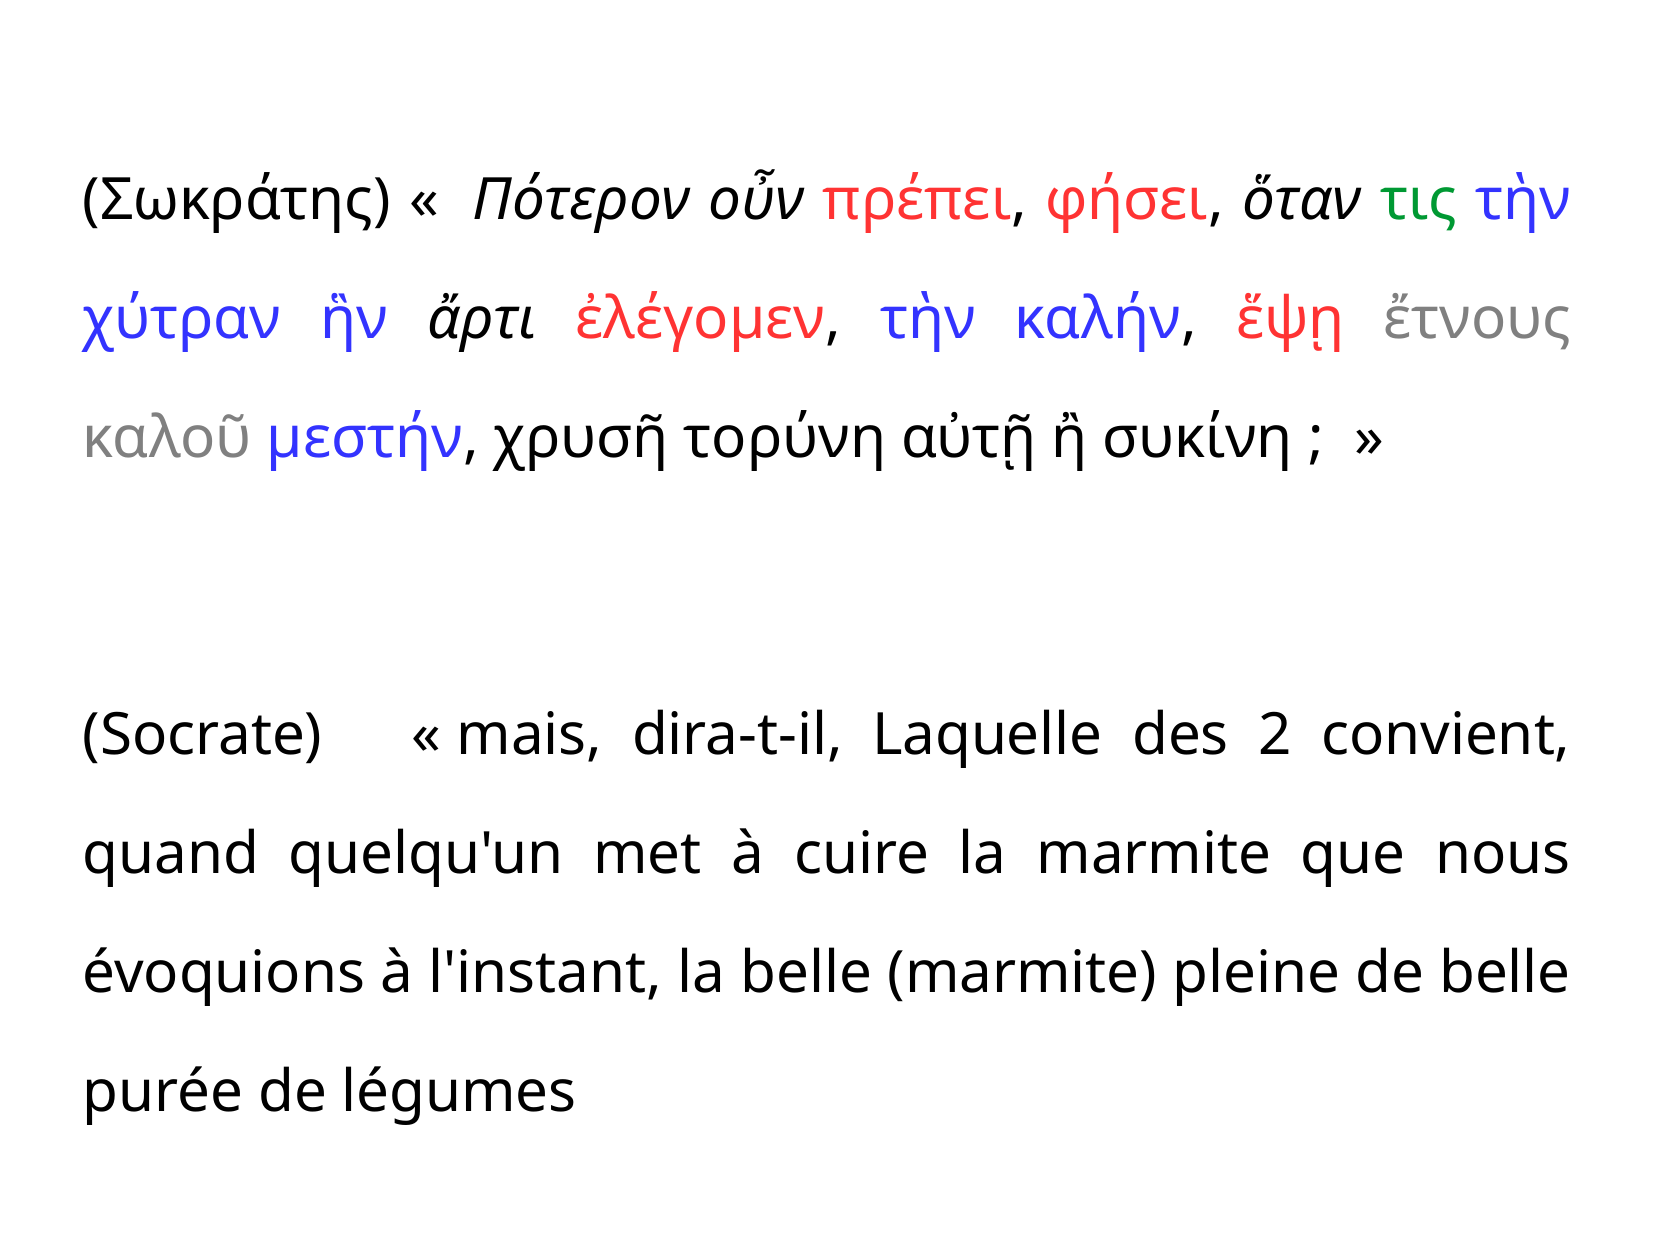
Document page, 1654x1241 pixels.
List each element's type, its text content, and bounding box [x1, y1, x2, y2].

list (Σωκράτης) « Πότερον οὖν πρέπει, φήσει, ὅταν τις τὴν χύτραν ἣν ἄρτι ἐλέγομεν, τὴν καλήν, ἕψῃ ἔτνους καλοῦ μεστήν, χρυσῆ τορύνη αὐτῇ ἢ συκίνη ; » (Socrate) « mais, dira-t-il, Laquelle des 2 convient, quand quelqu'un met à cuire la marmite que nous évoquions à l'instant, la belle (marmite) pleine de belle purée de légumes [82, 118, 1571, 1241]
